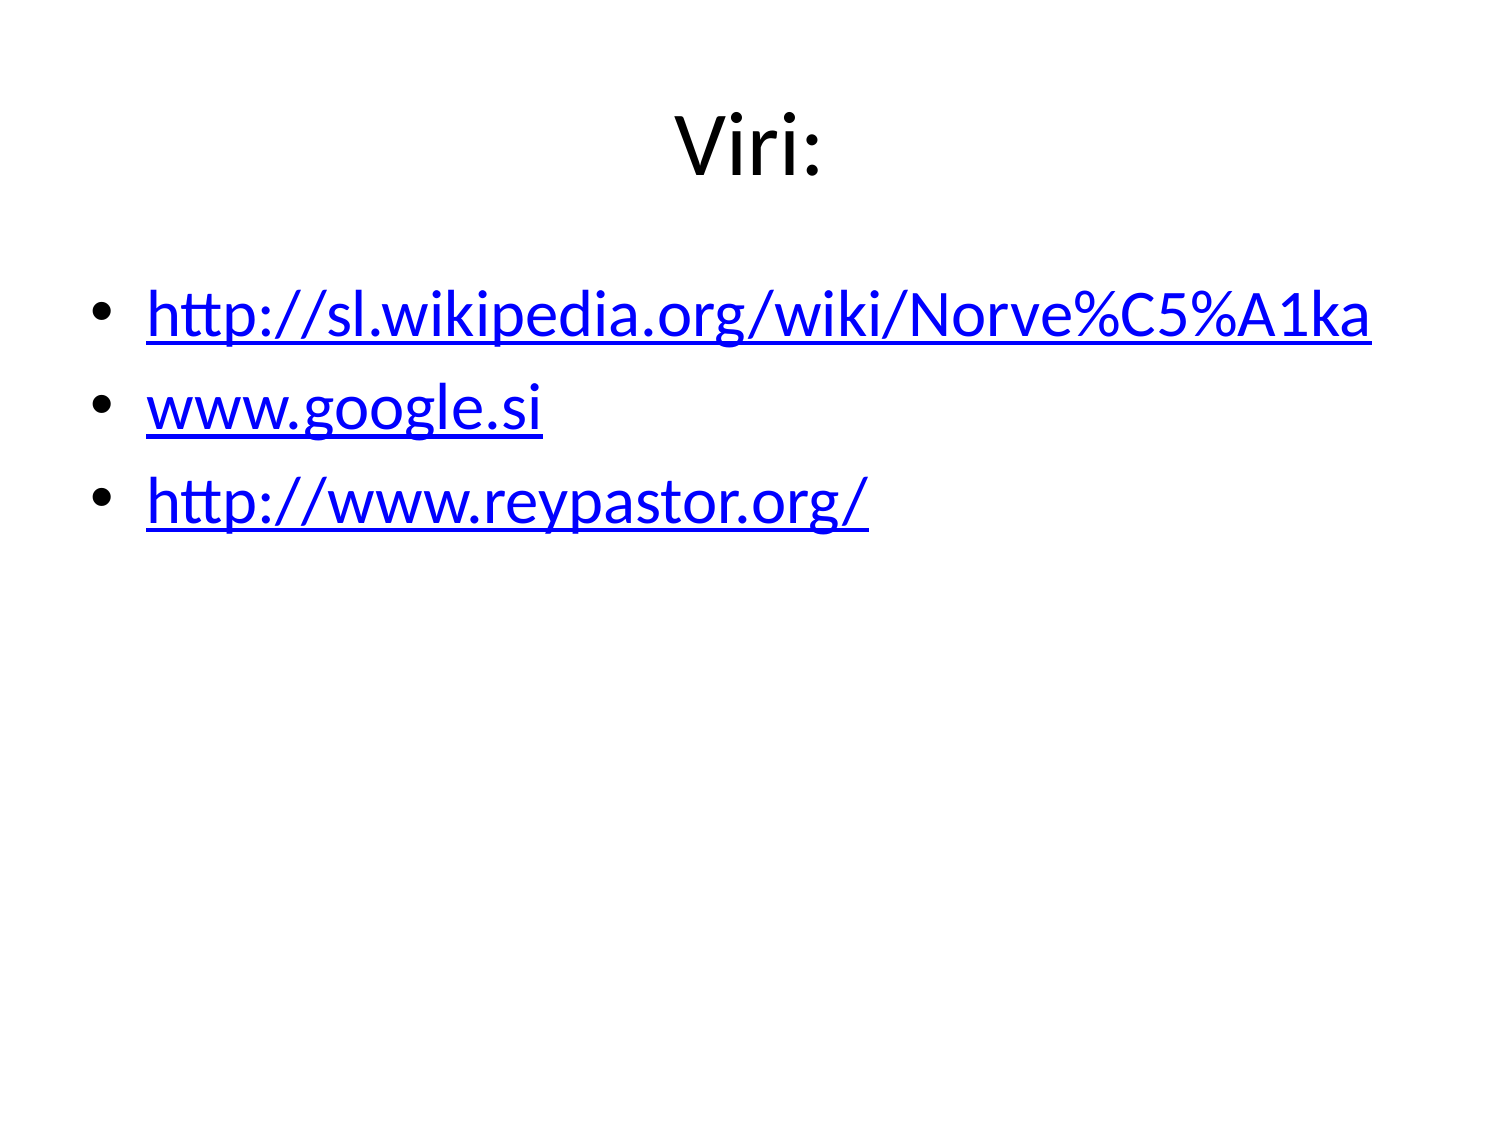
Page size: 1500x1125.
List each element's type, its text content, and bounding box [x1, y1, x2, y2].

title Viri: [75, 45, 1425, 233]
list http://sl.wikipedia.org/wiki/Norve%C5%A1ka www.google.si http://www.reypastor.org/ [75, 262, 1425, 1005]
